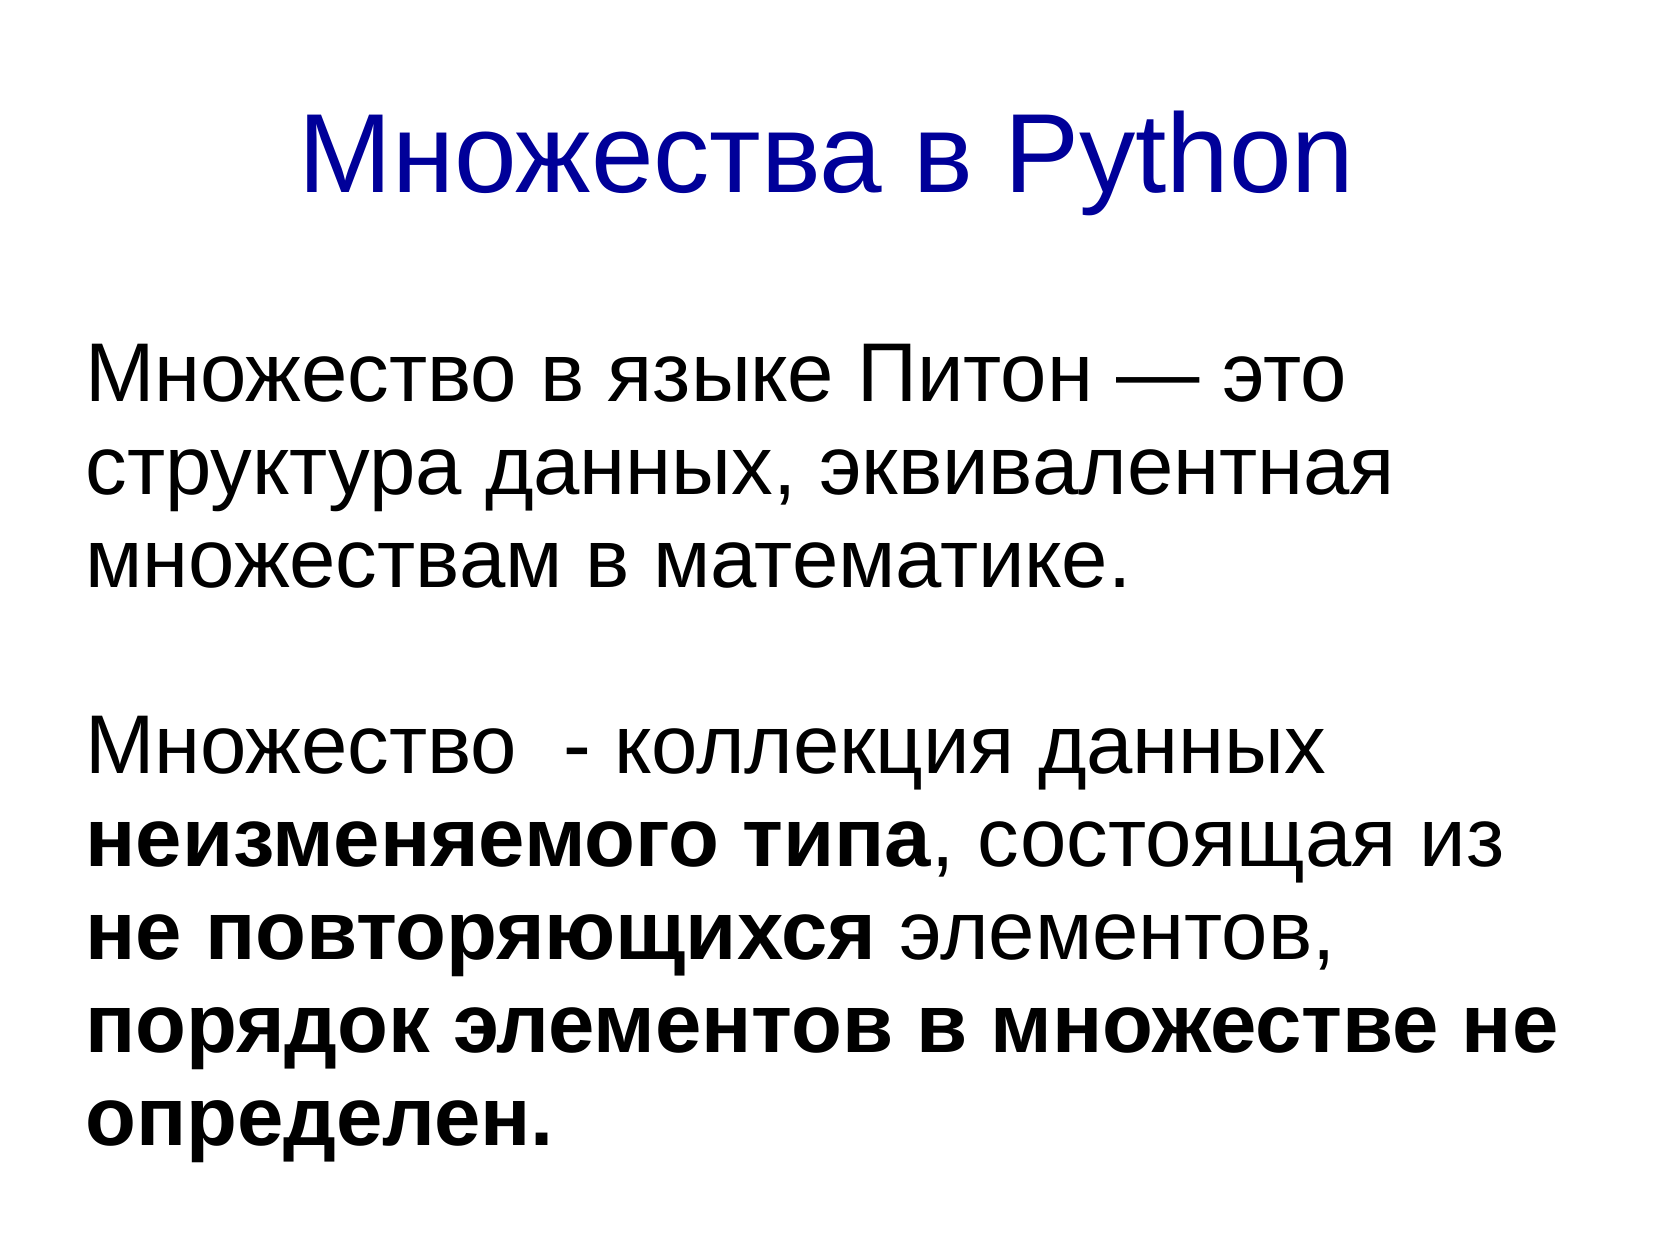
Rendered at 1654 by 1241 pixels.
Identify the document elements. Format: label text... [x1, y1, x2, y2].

text_box Множество в языке Питон — это структура данных, эквивалентная множествам в математике. Множество - коллекция данных неизменяемого типа, состоящая из не повторяющихся элементов, порядок элементов в множестве не определен. [70, 318, 1595, 1171]
title Множества в Python [82, 49, 1571, 257]
